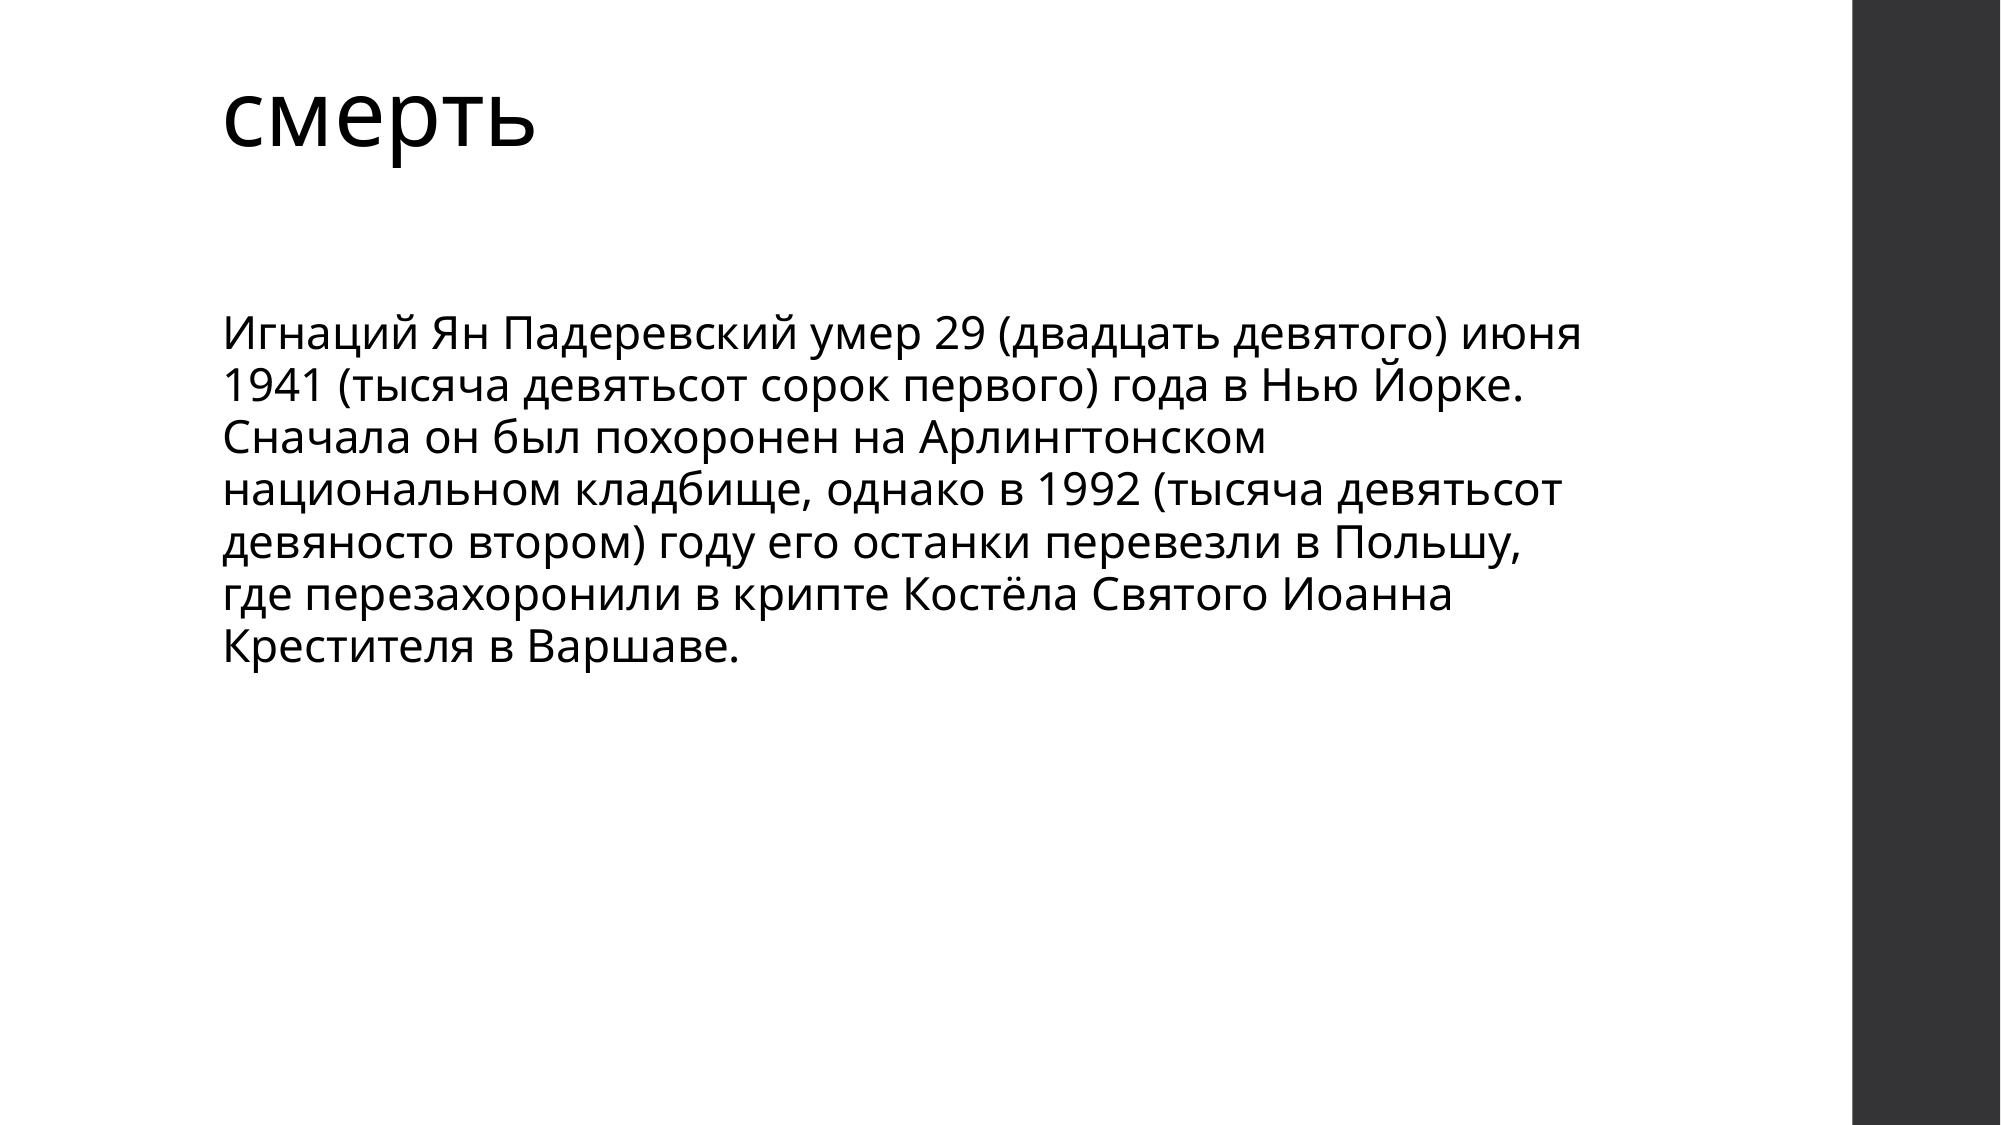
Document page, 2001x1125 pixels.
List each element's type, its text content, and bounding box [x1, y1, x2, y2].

list Игнаций Ян Падеревский умер 29 (двадцать девятого) июня 1941 (тысяча девятьсот сорок первого) года в Нью Йорке. Сначала он был похоронен на Арлингтонском национальном кладбище, однако в 1992 (тысяча девятьсот девяносто втором) году его останки перевезли в Польшу, где перезахоронили в крипте Костёла Святого Иоанна Крестителя в Варшаве. [206, 299, 1617, 1014]
title смерть [206, 60, 1797, 278]
